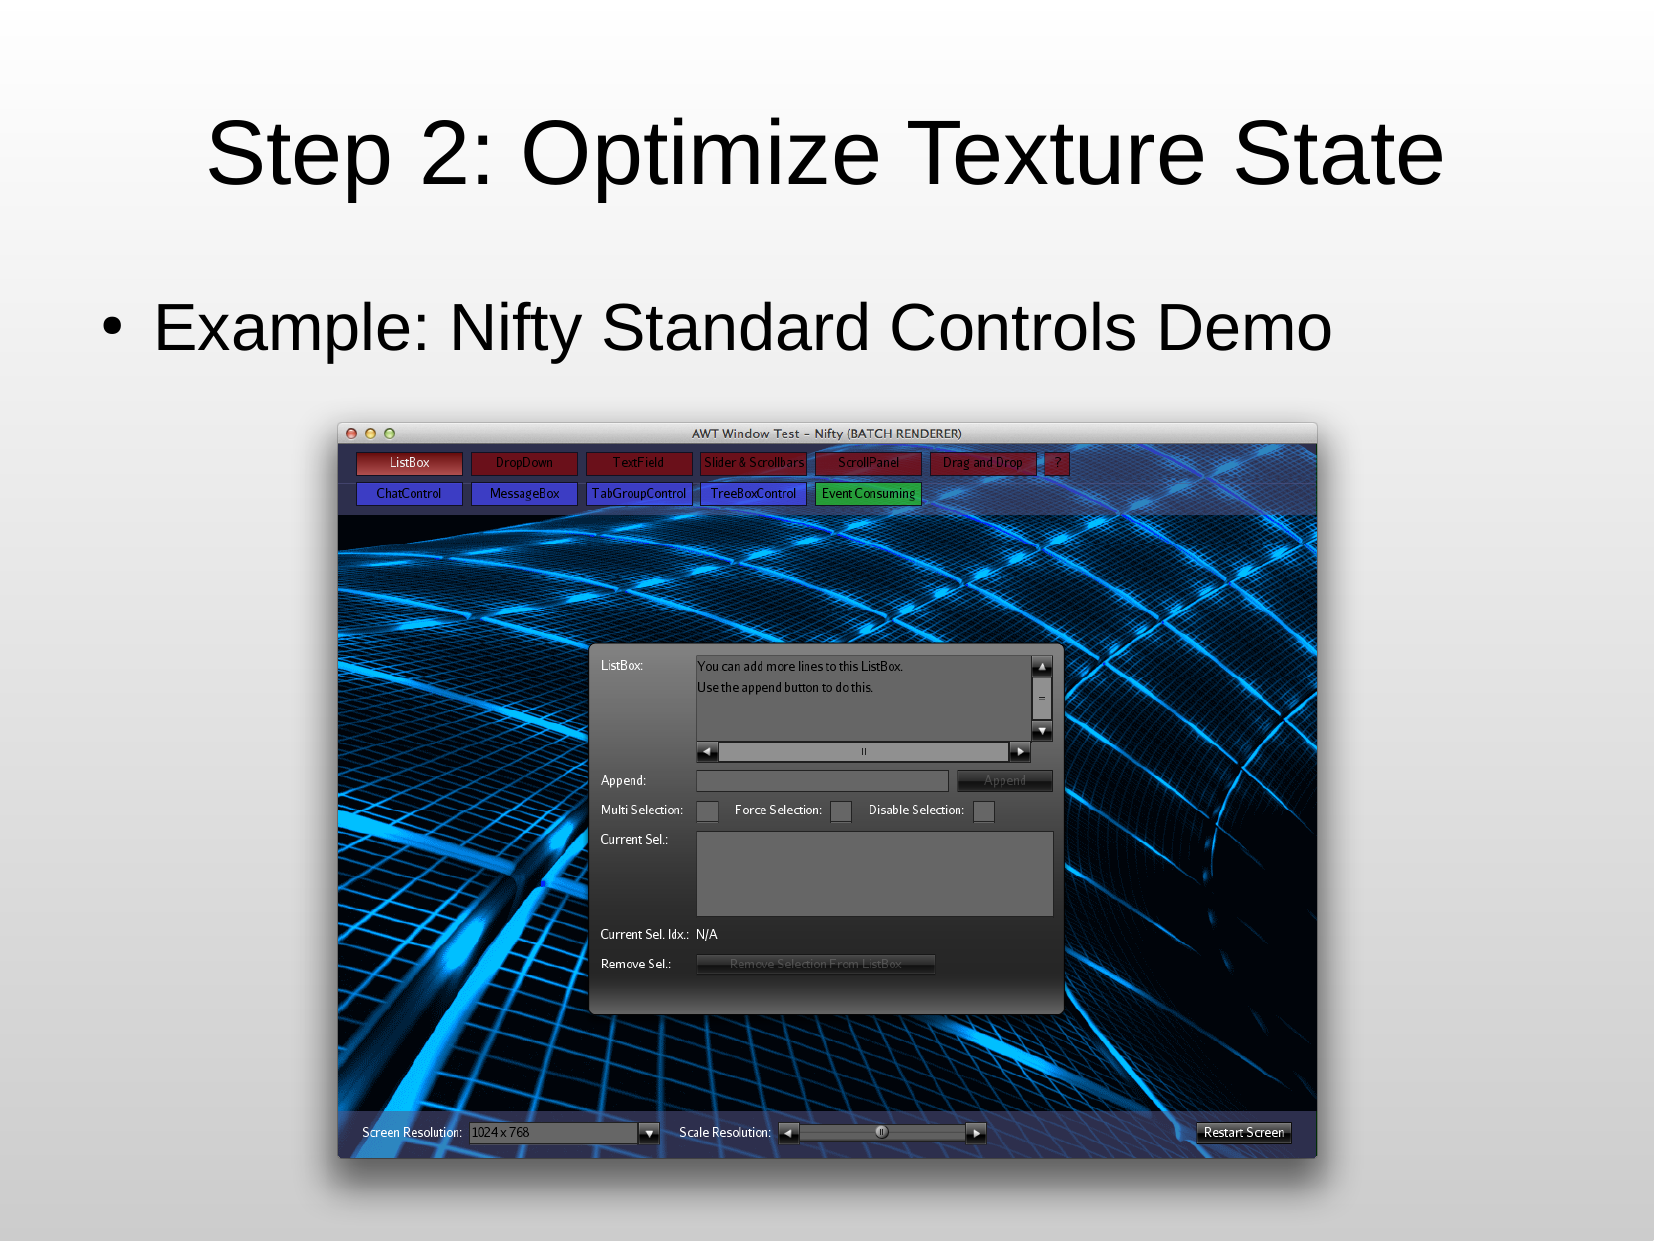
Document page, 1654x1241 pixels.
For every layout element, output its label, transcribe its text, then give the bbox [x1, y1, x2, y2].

list Example: Nifty Standard Controls Demo [82, 290, 1571, 1109]
picture [283, 389, 1371, 1233]
title Step 2: Optimize Texture State [82, 49, 1571, 257]
